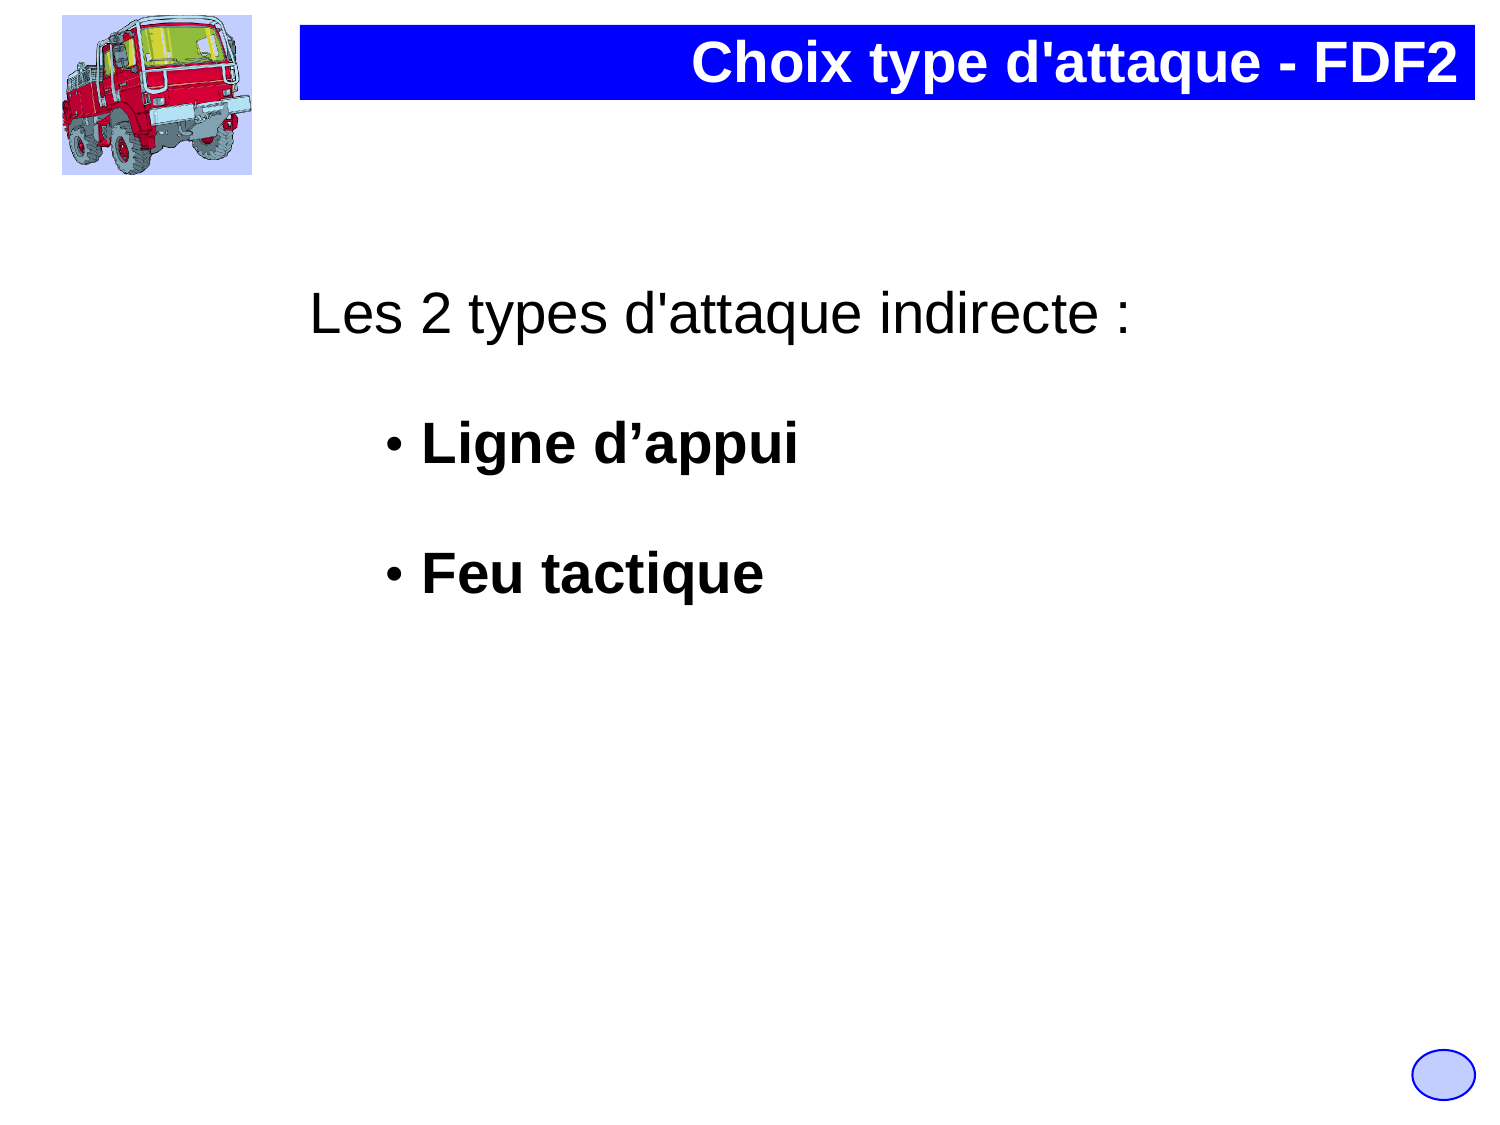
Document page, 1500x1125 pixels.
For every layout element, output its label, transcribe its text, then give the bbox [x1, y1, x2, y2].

text_box [1412, 1049, 1476, 1101]
text_box Choix type d'attaque - FDF2 [299, 24, 1475, 100]
text_box Les 2 types d'attaque indirecte : Ligne d’appui Feu tactique [295, 273, 1471, 744]
chart [62, 15, 252, 176]
